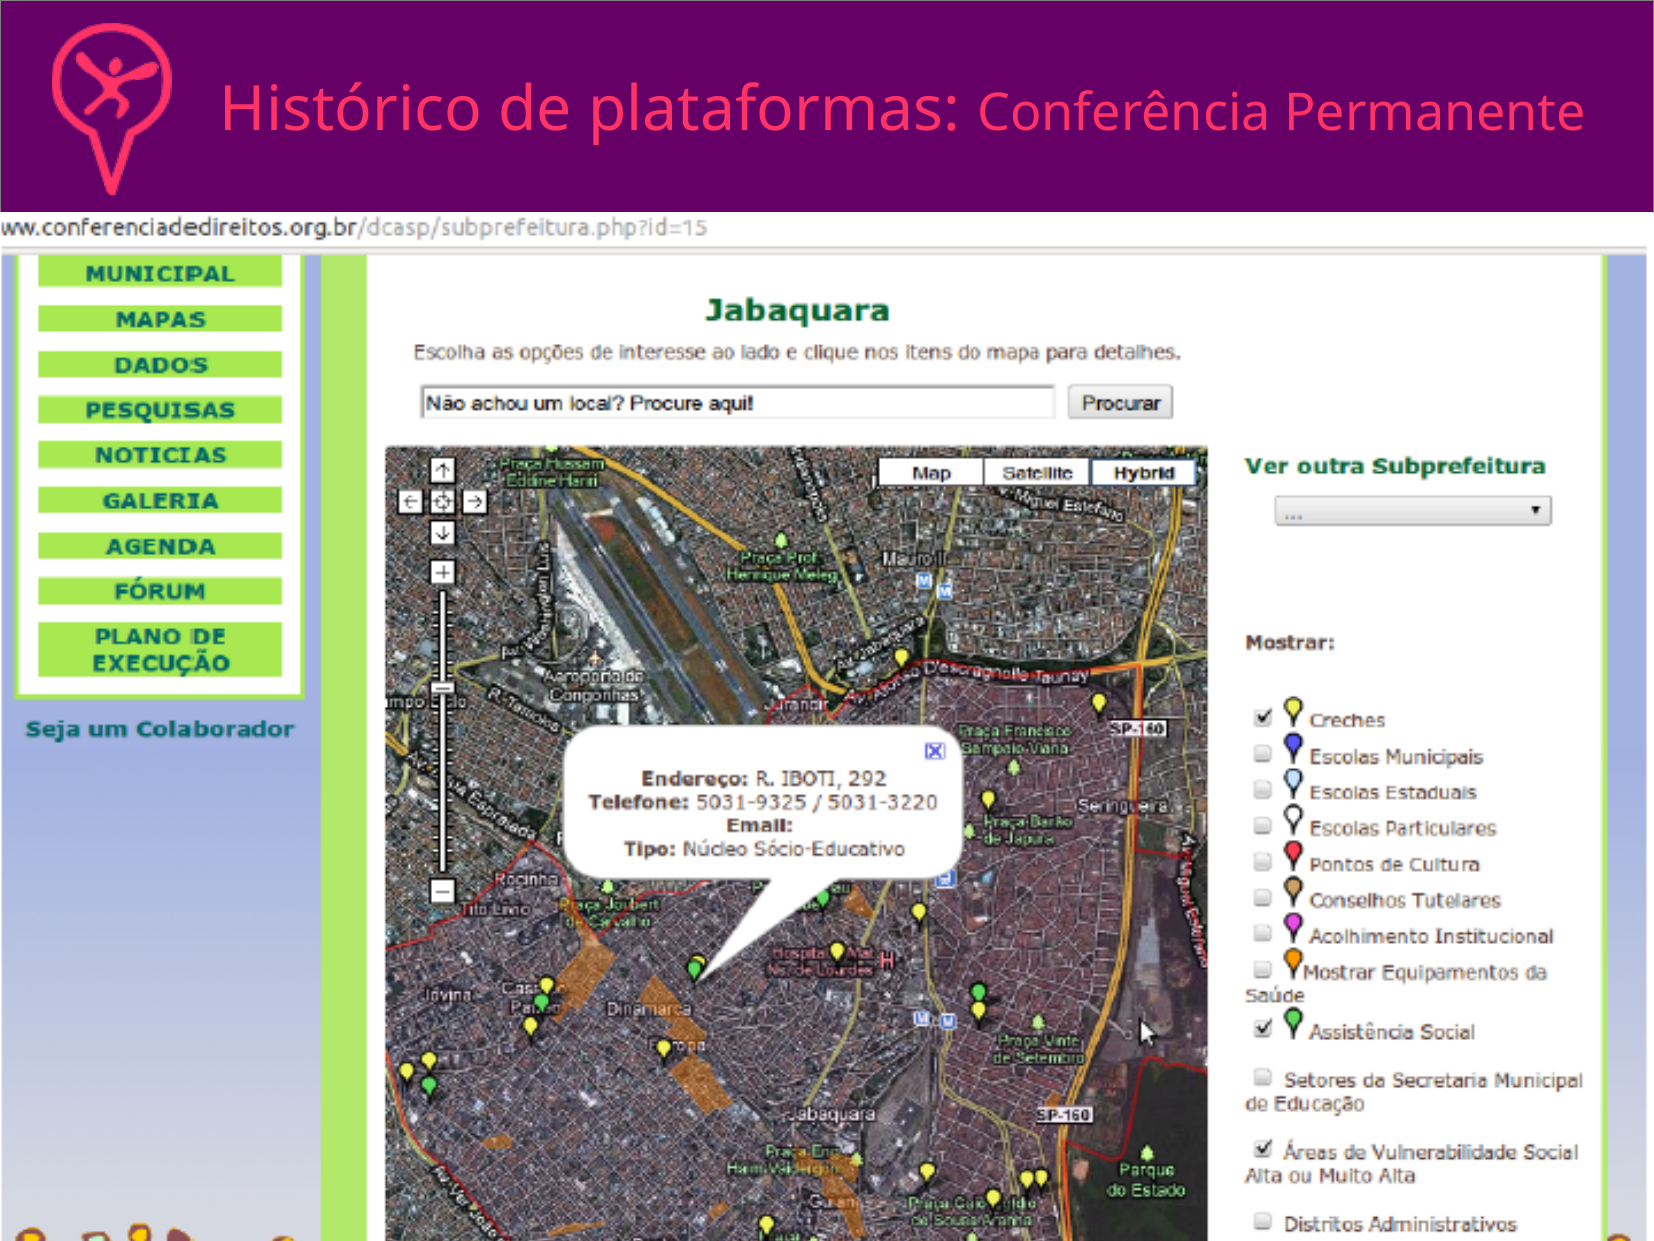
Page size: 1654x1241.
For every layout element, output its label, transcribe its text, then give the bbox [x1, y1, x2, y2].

text_box [0, 0, 1654, 212]
title Histórico de plataformas: Conferência Permanente [172, 23, 1595, 190]
picture [52, 23, 172, 195]
picture [0, 212, 1654, 1241]
